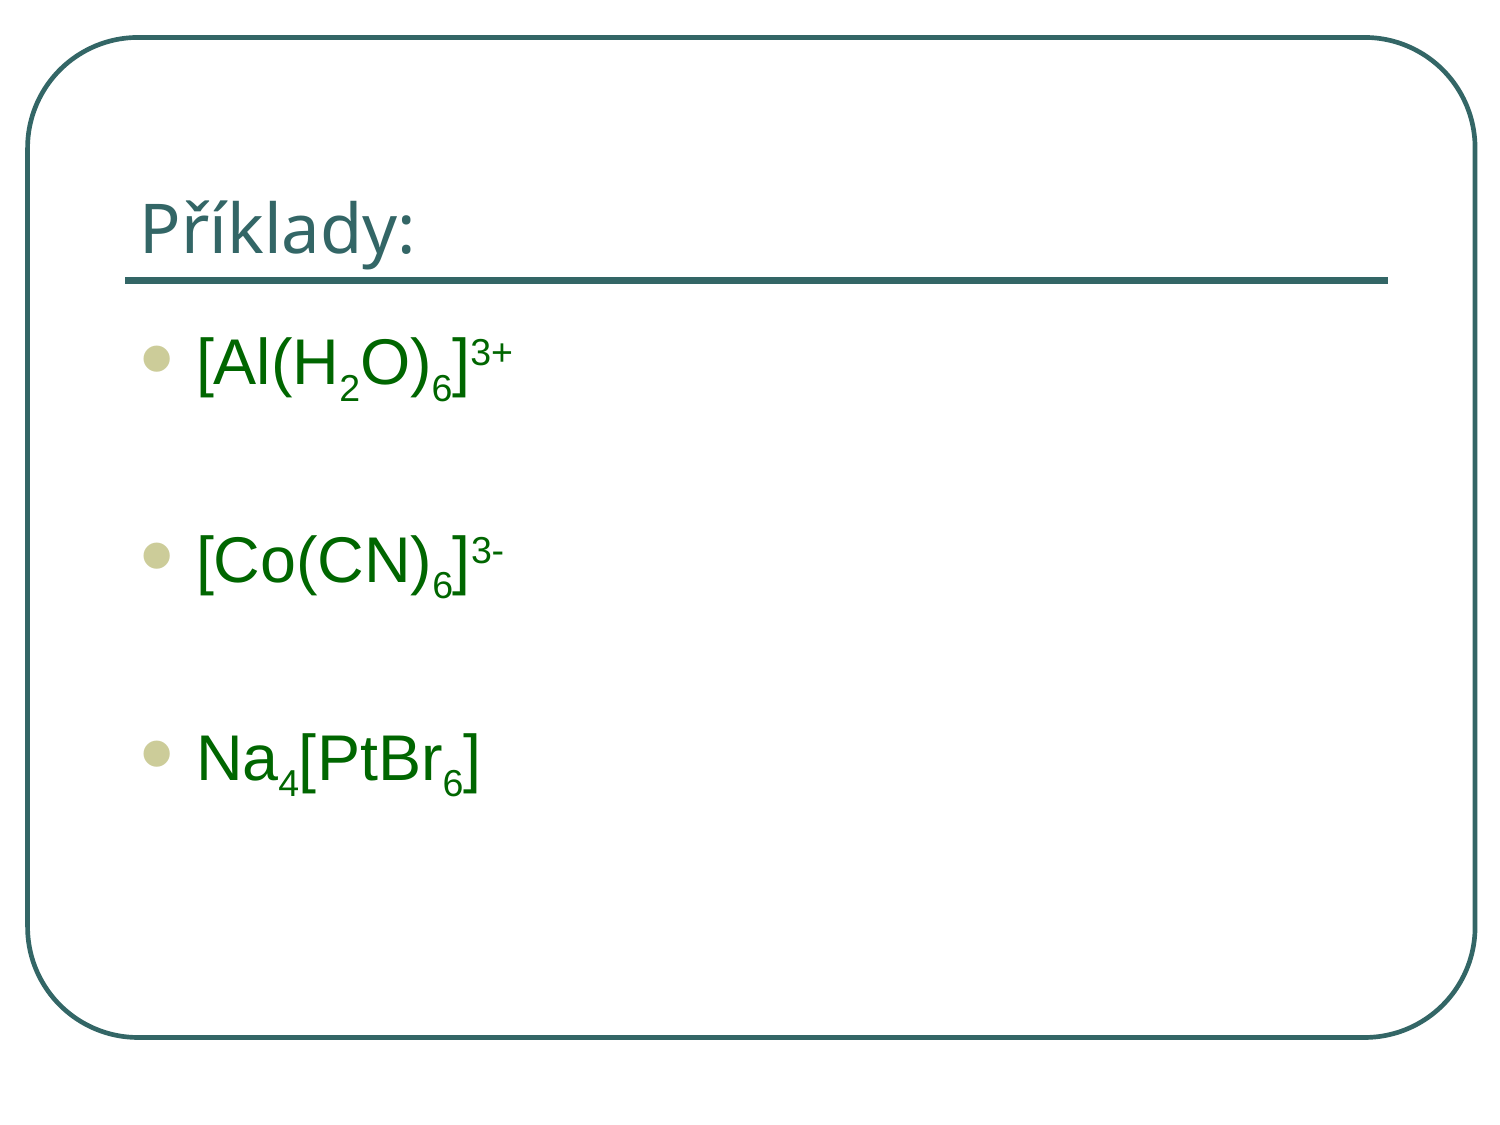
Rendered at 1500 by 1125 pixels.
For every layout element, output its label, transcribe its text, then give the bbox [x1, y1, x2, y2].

title Příklady: [125, 87, 1388, 275]
list [Al(H2O)6]3+ [Co(CN)6]3- Na4[PtBr6] [125, 312, 1388, 976]
